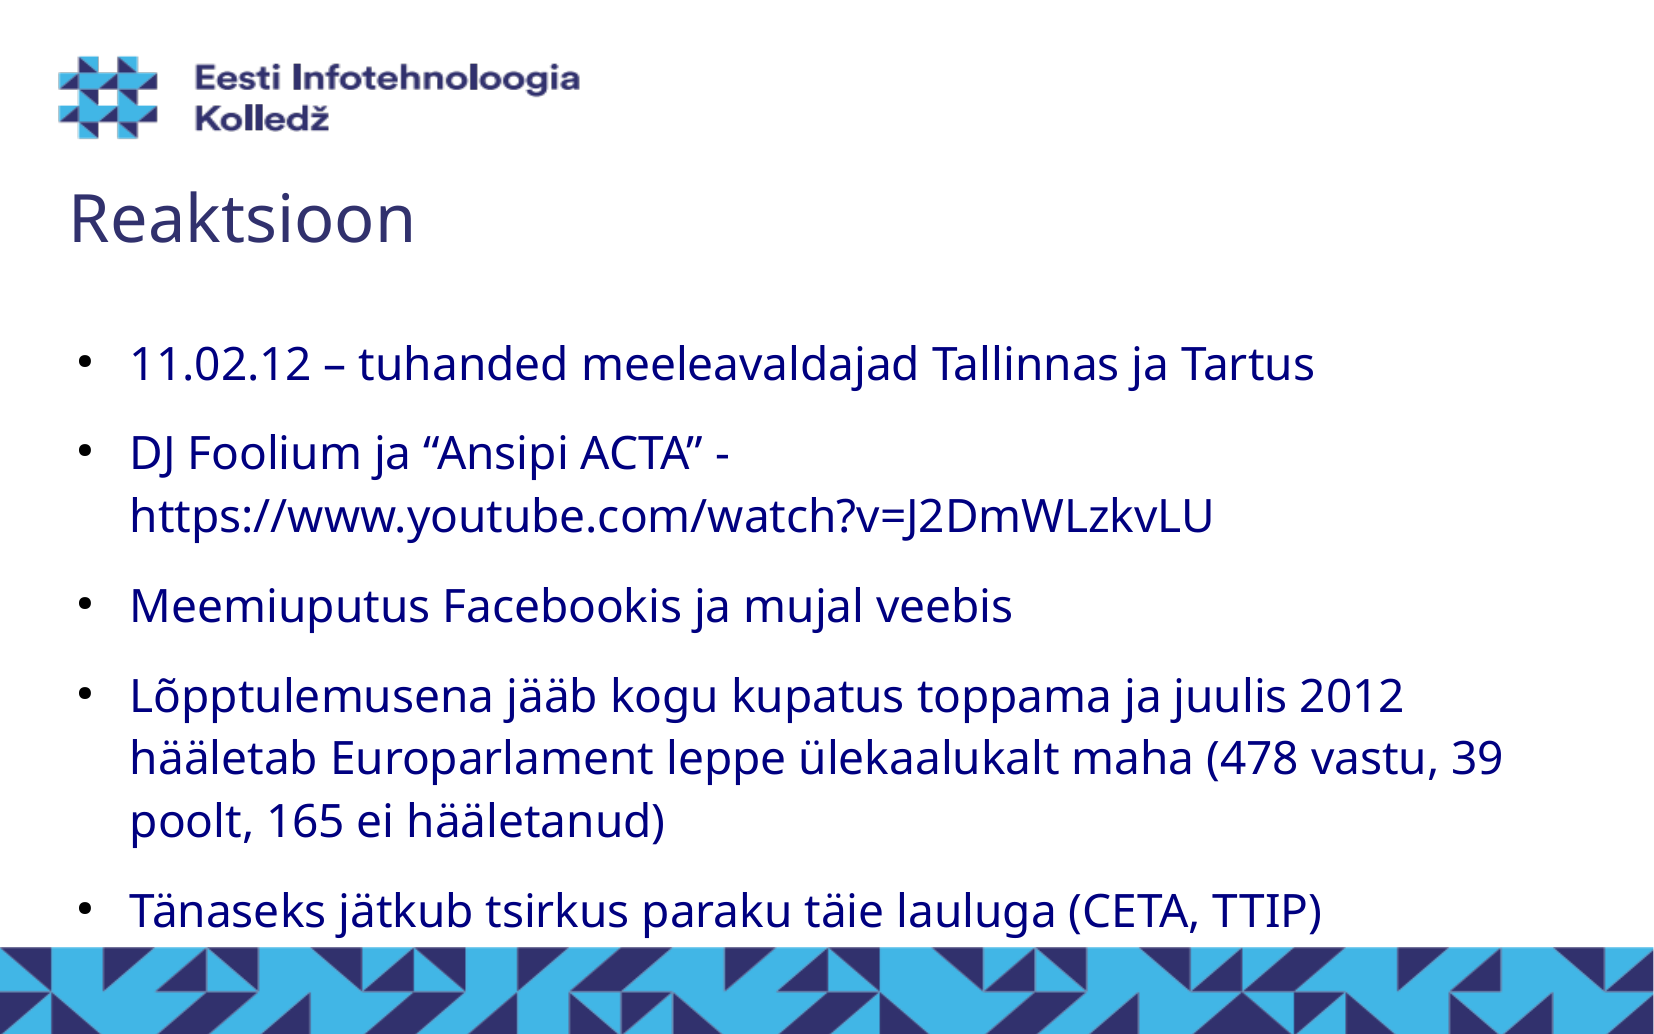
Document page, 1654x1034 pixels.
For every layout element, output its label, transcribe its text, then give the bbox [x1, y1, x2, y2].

list 11.02.12 – tuhanded meeleavaldajad Tallinnas ja Tartus DJ Foolium ja “Ansipi ACTA” -https://www.youtube.com/watch?v=J2DmWLzkvLU Meemiuputus Facebookis ja mujal veebis Lõpptulemusena jääb kogu kupatus toppama ja juulis 2012 hääletab Europarlament leppe ülekaalukalt maha (478 vastu, 39 poolt, 165 ei hääletanud) Tänaseks jätkub tsirkus paraku täie lauluga (CETA, TTIP) [59, 330, 1583, 983]
title Reaktsioon [68, 128, 1536, 305]
